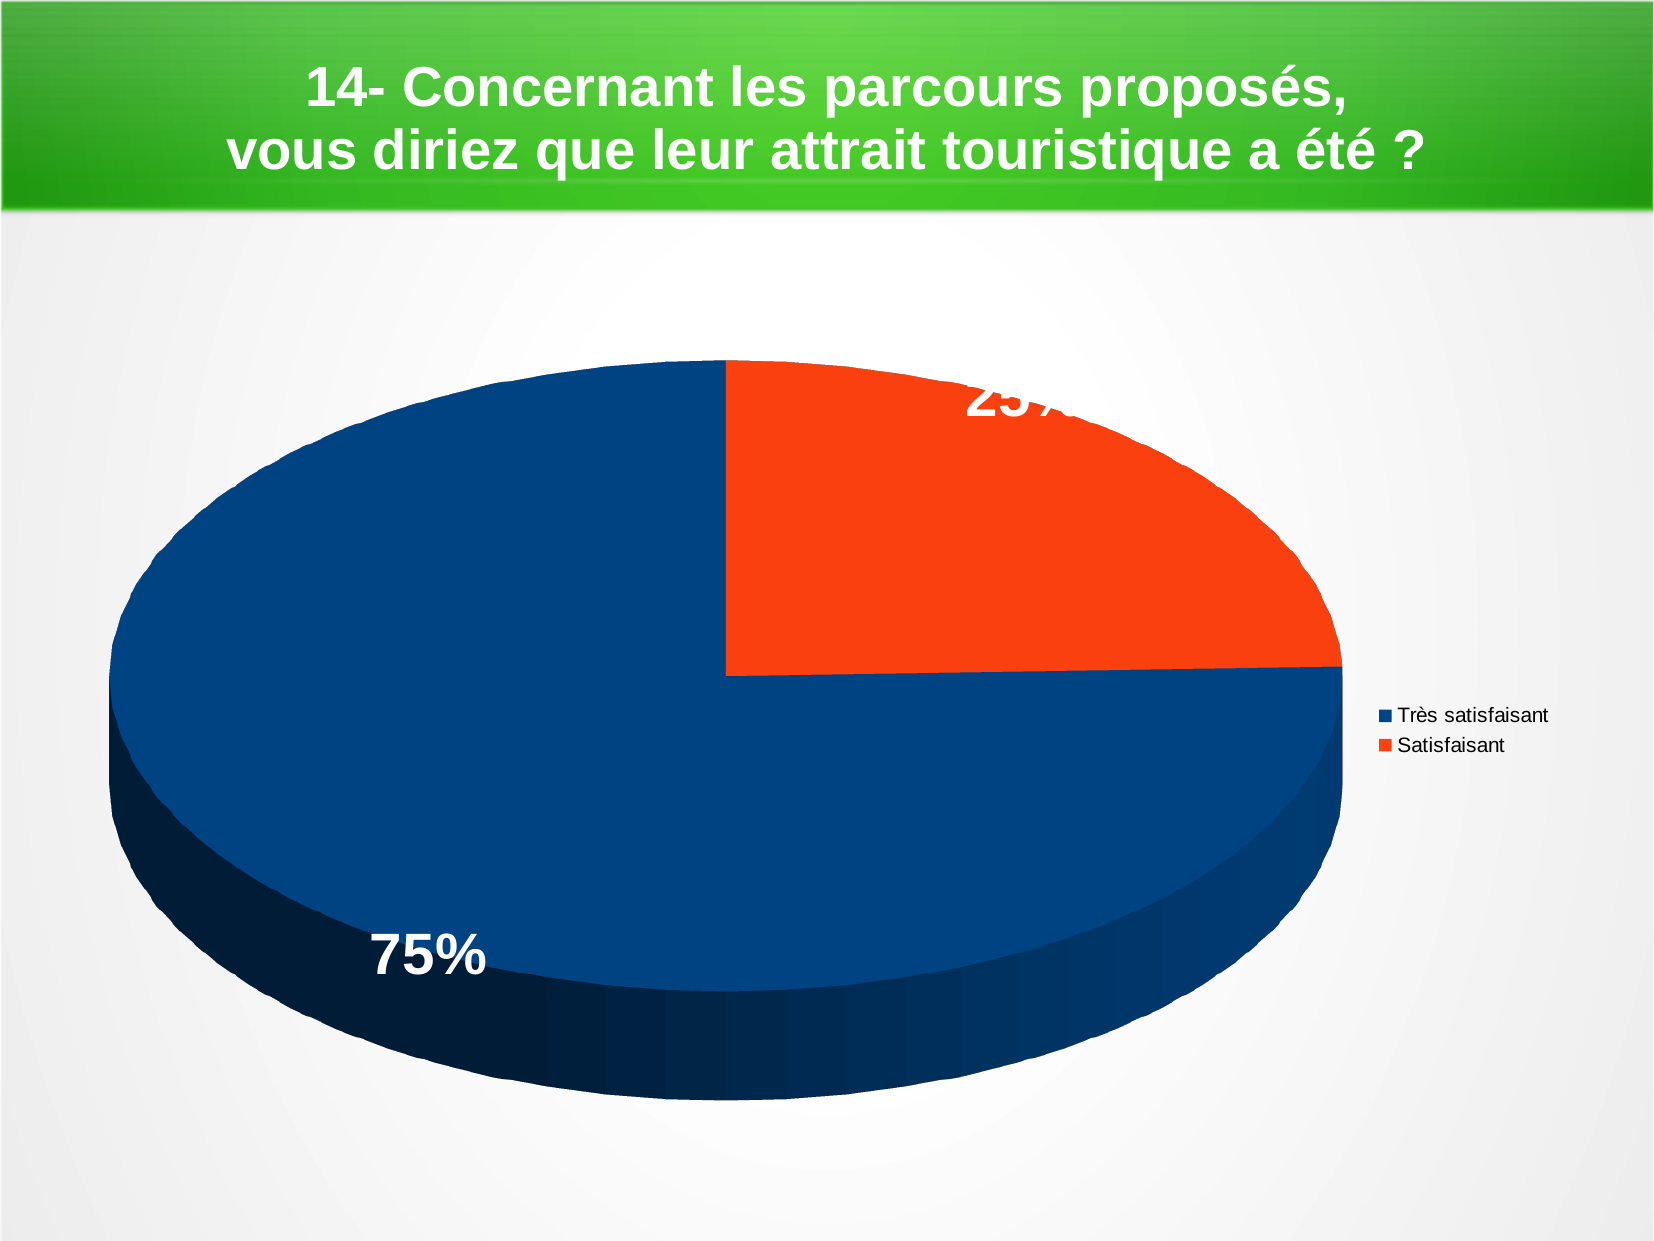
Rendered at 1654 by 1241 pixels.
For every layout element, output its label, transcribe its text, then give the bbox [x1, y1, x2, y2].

chart [80, 289, 1569, 1172]
title 14- Concernant les parcours proposés, vous diriez que leur attrait touristique a été ? [82, 47, 1571, 189]
picture [0, 0, 1654, 1241]
